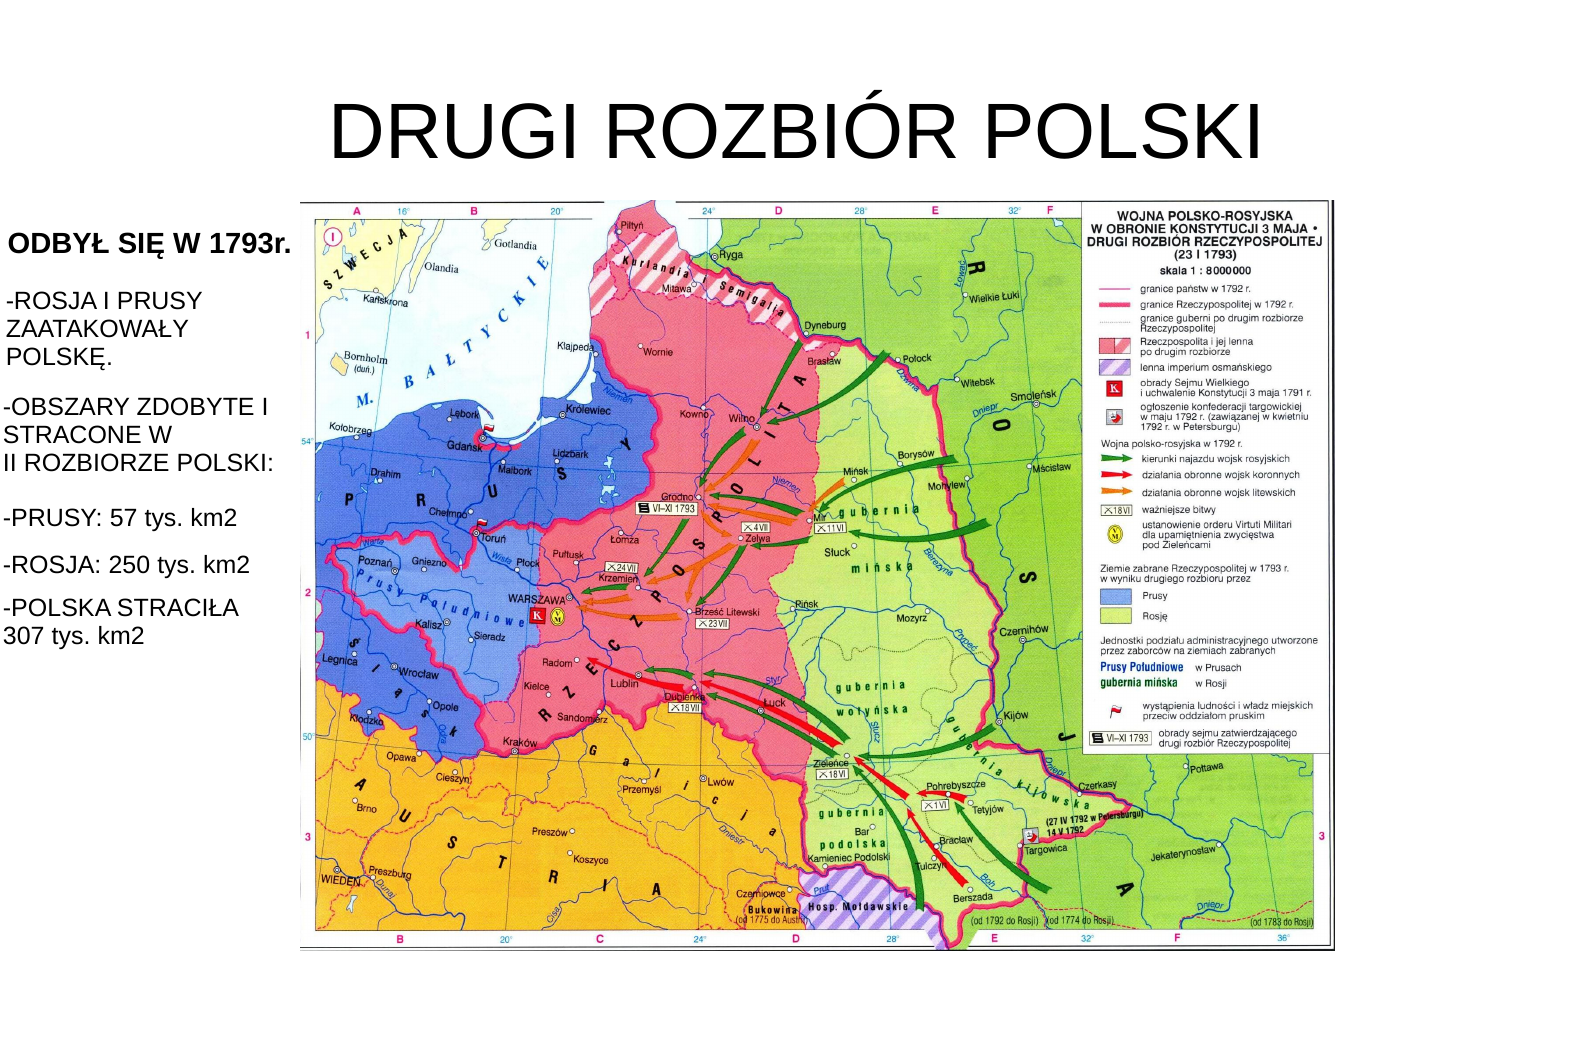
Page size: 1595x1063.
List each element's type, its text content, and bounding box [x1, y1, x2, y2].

title DRUGI ROZBIÓR POLSKI [79, 42, 1515, 220]
picture [300, 200, 1335, 951]
text_box -PRUSY: 57 tys. km2 [0, 496, 265, 543]
text_box ODBYŁ SIĘ W 1793r. [0, 219, 308, 269]
text_box -ROSJA I PRUSY ZAATAKOWAŁY POLSKĘ. [0, 279, 225, 378]
text_box -OBSZARY ZDOBYTE I STRACONE W II ROZBIORZE POLSKI: [0, 385, 291, 485]
text_box -POLSKA STRACIŁA 307 tys. km2 [0, 586, 261, 657]
text_box -ROSJA: 250 tys. km2 [0, 543, 266, 587]
